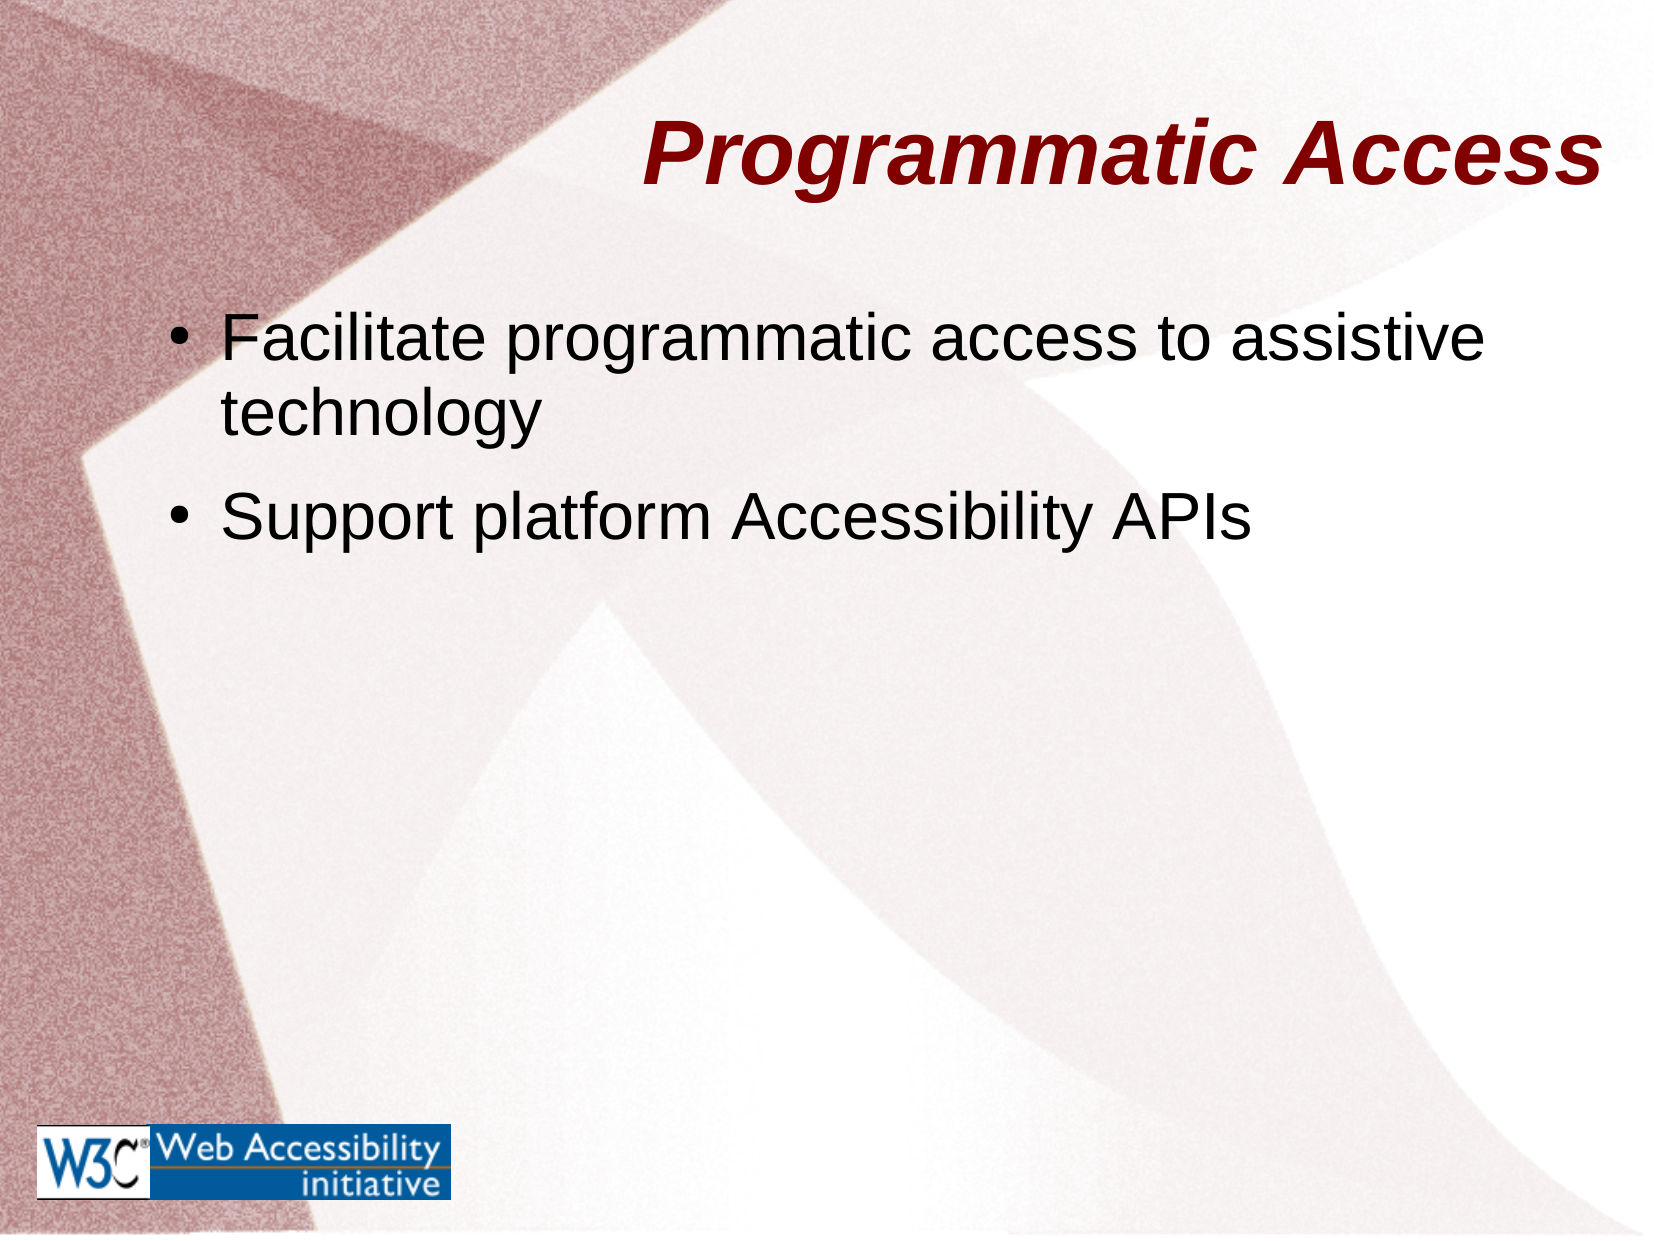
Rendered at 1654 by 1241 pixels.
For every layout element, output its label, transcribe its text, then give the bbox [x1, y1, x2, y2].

title Programmatic Access [596, 49, 1607, 257]
list Facilitate programmatic access to assistive technology Support platform Accessibility APIs [150, 300, 1538, 926]
picture [0, 0, 1654, 1241]
